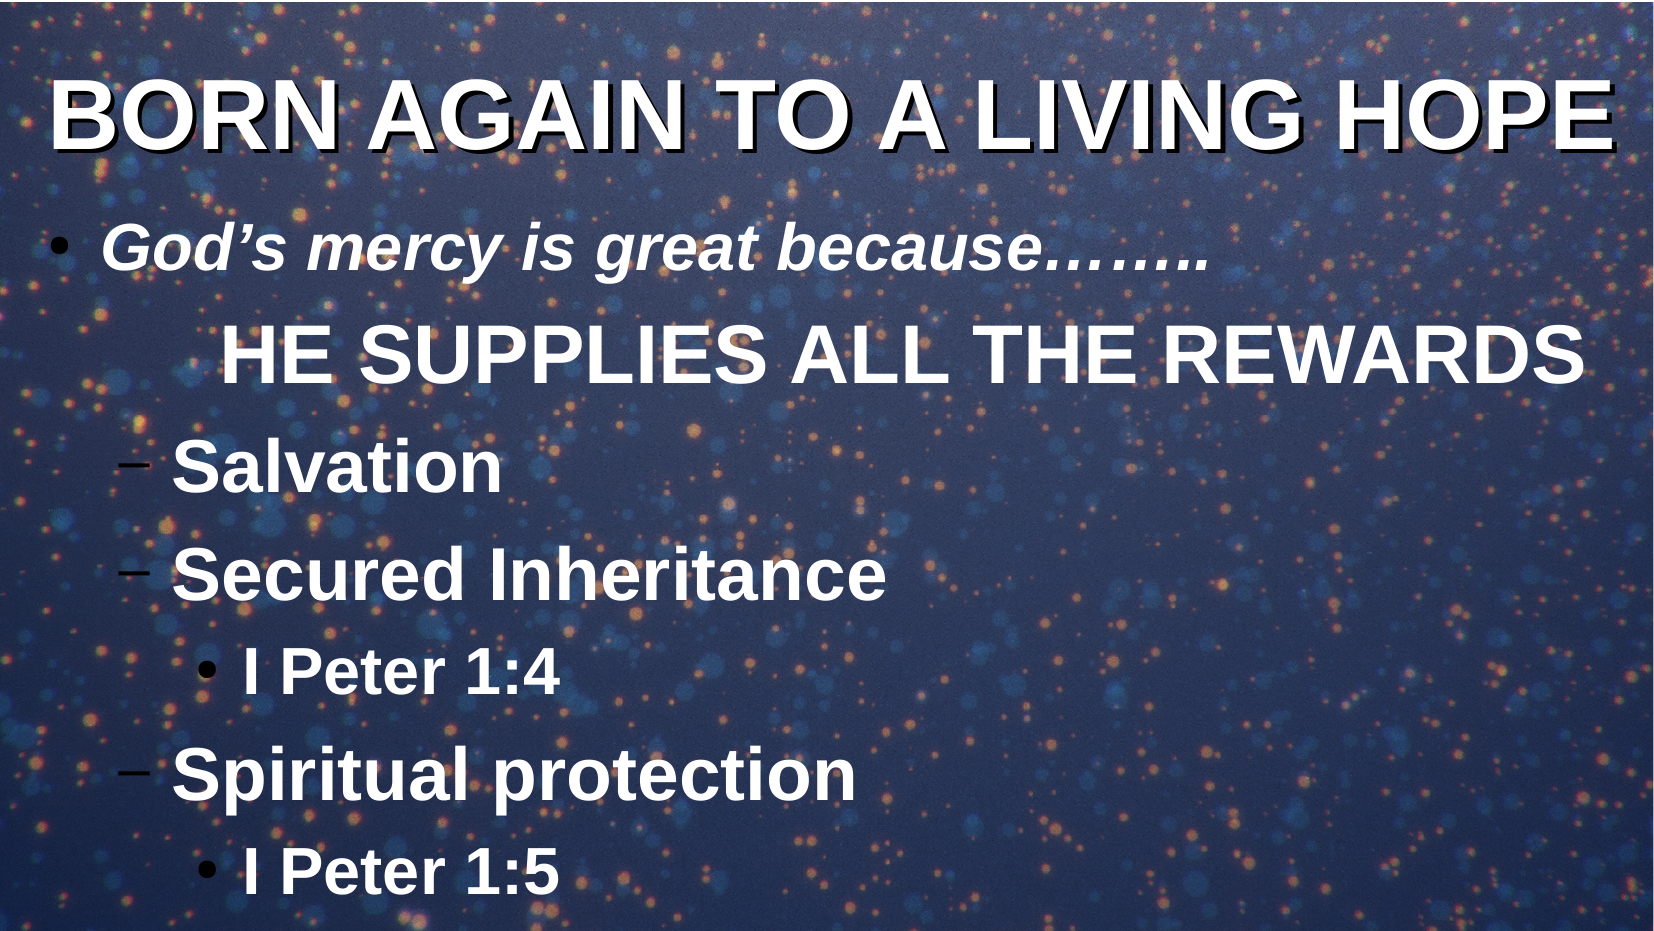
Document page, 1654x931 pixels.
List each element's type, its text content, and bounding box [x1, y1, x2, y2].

title BORN AGAIN TO A LIVING HOPE [15, 2, 1651, 227]
list God’s mercy is great because…….. HE SUPPLIES ALL THE REWARDS Salvation Secured Inheritance I Peter 1:4 Spiritual protection I Peter 1:5 [30, 210, 1636, 916]
picture [0, 2, 1654, 931]
